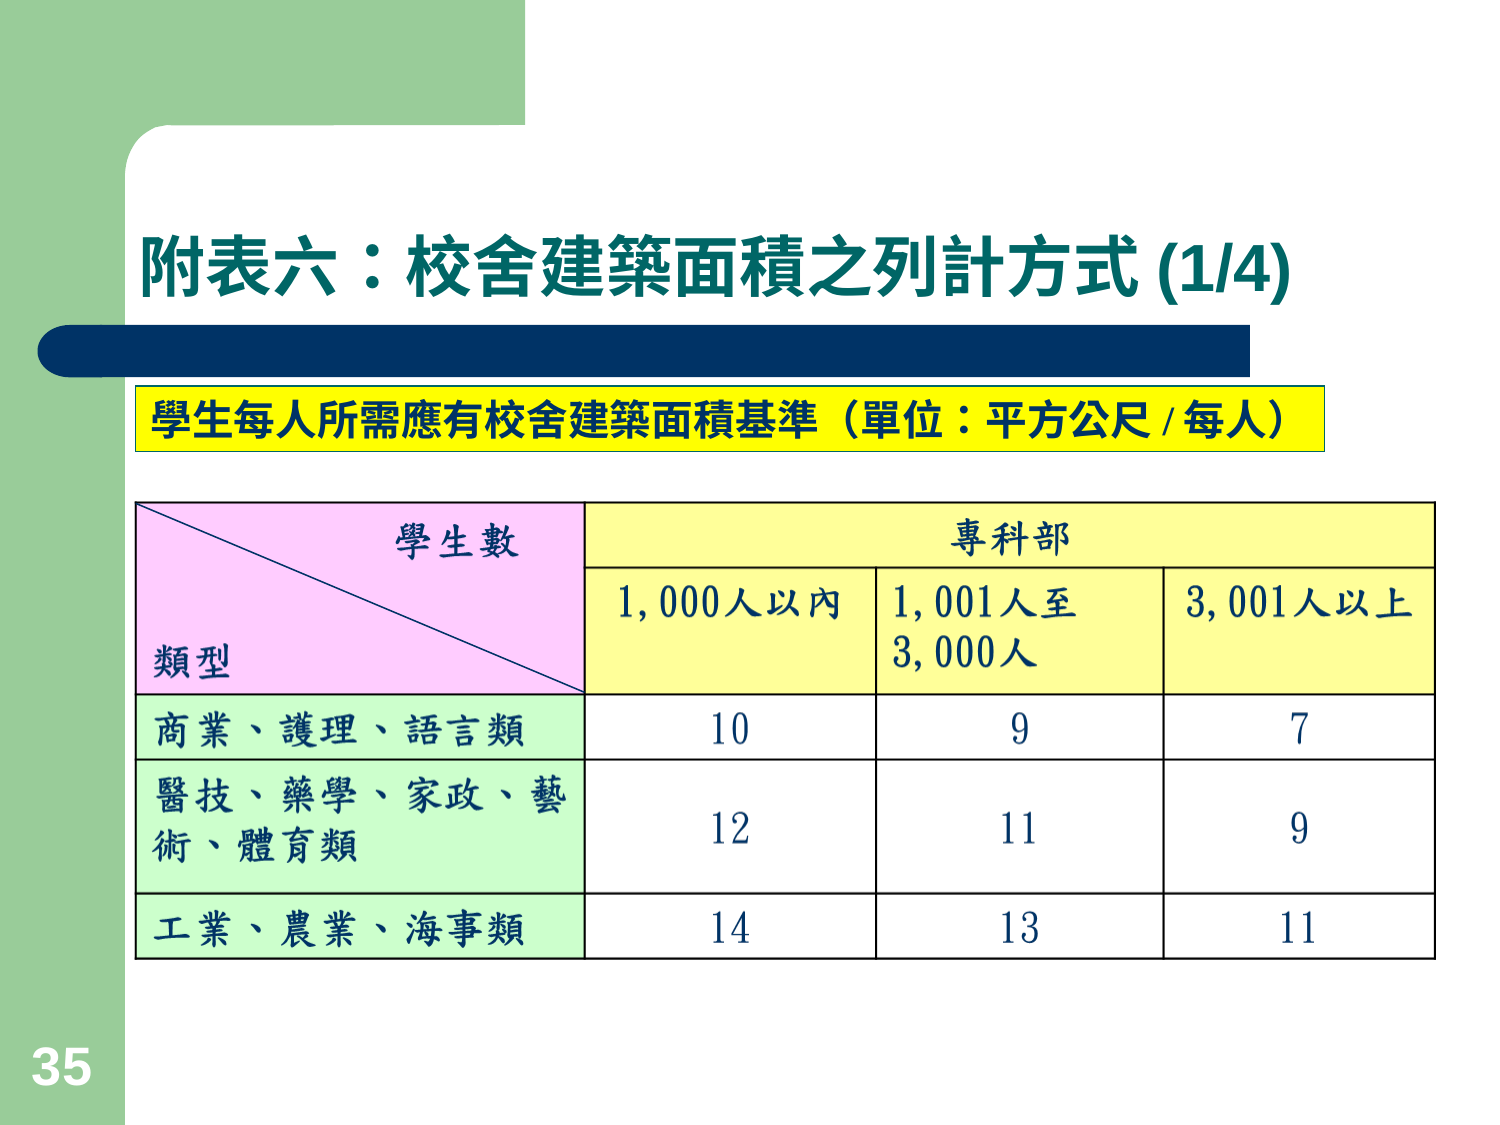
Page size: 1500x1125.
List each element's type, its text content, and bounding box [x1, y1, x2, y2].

picture [125, 498, 1439, 978]
title 附表六：校舍建築面積之列計方式(1/4) [123, 125, 1424, 313]
text_box [13, 1023, 111, 1105]
text_box 學生每人所需應有校舍建築面積基準（單位：平方公尺/每人） [136, 386, 1324, 451]
